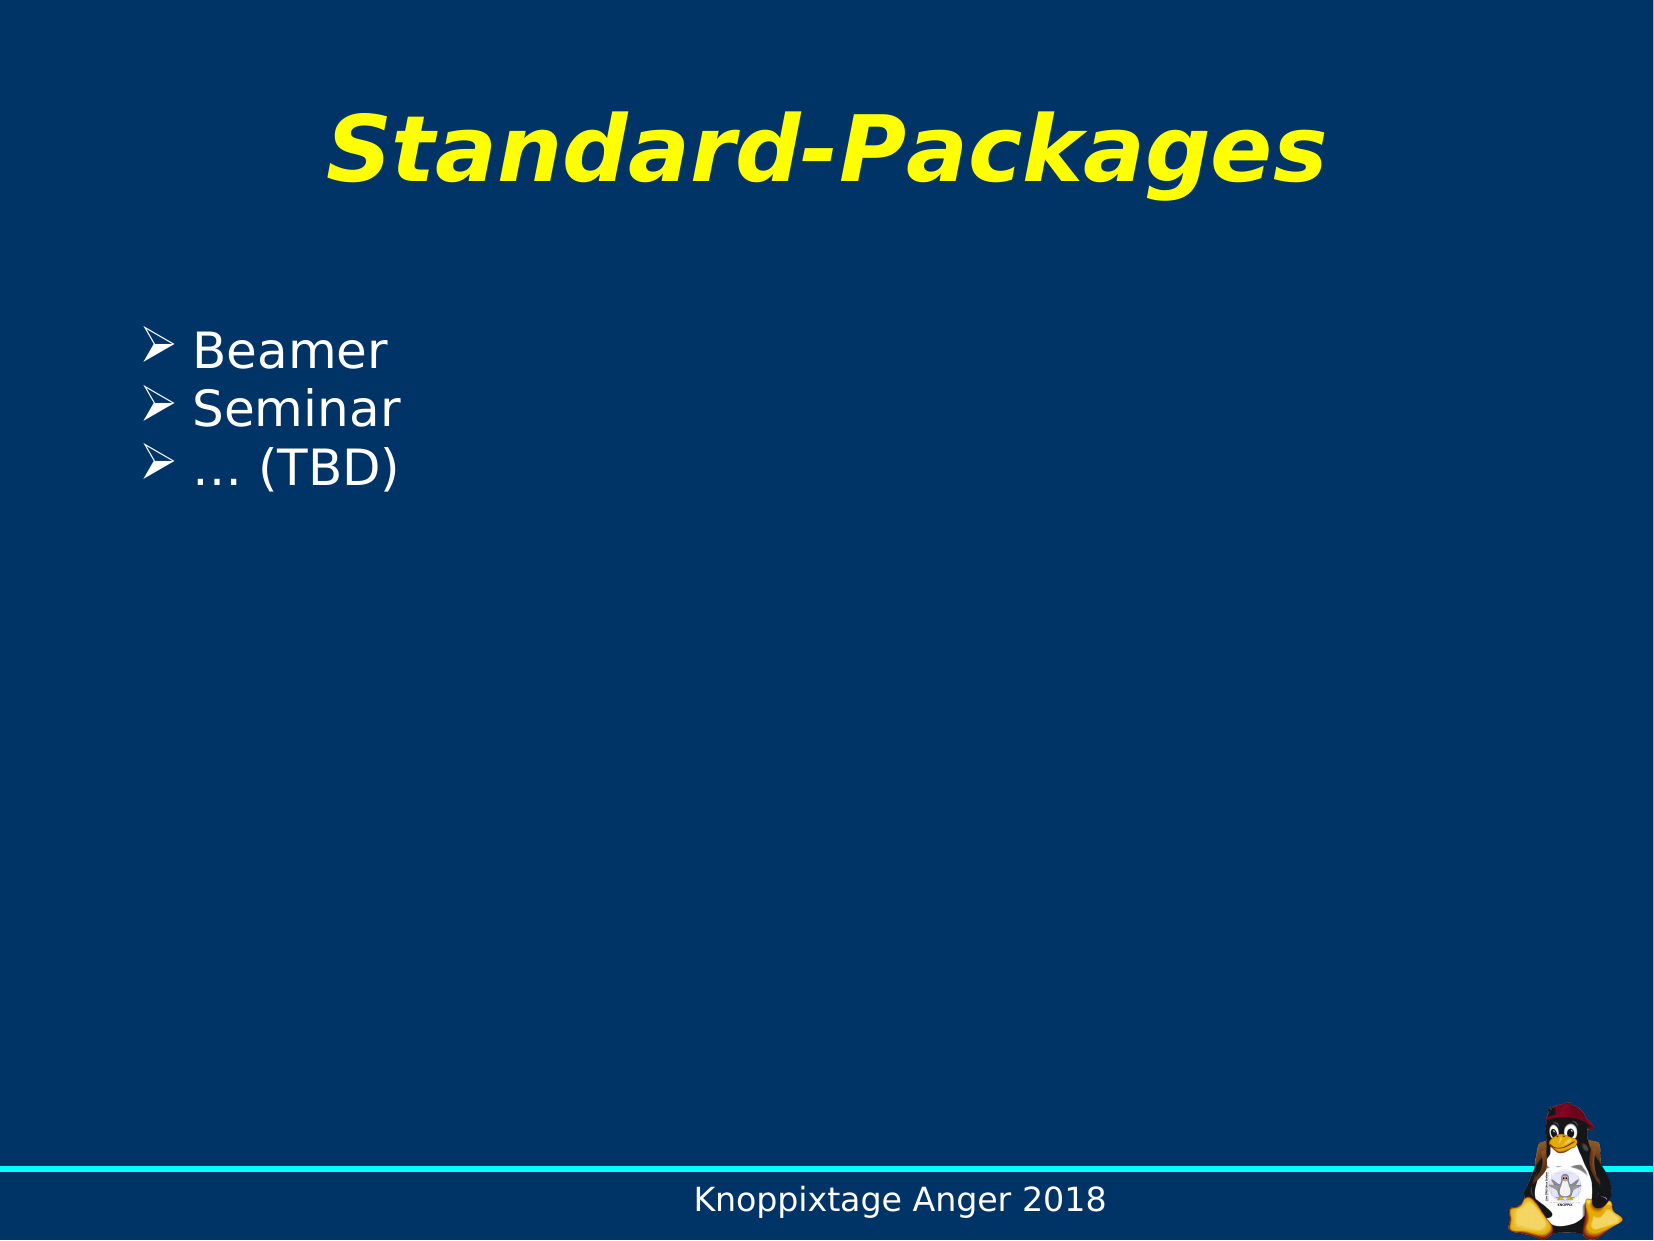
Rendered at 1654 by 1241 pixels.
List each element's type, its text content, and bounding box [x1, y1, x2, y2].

title Standard-Packages [121, 46, 1534, 254]
picture [1505, 1100, 1625, 1241]
list Beamer Seminar … (TBD) [121, 322, 1561, 1137]
